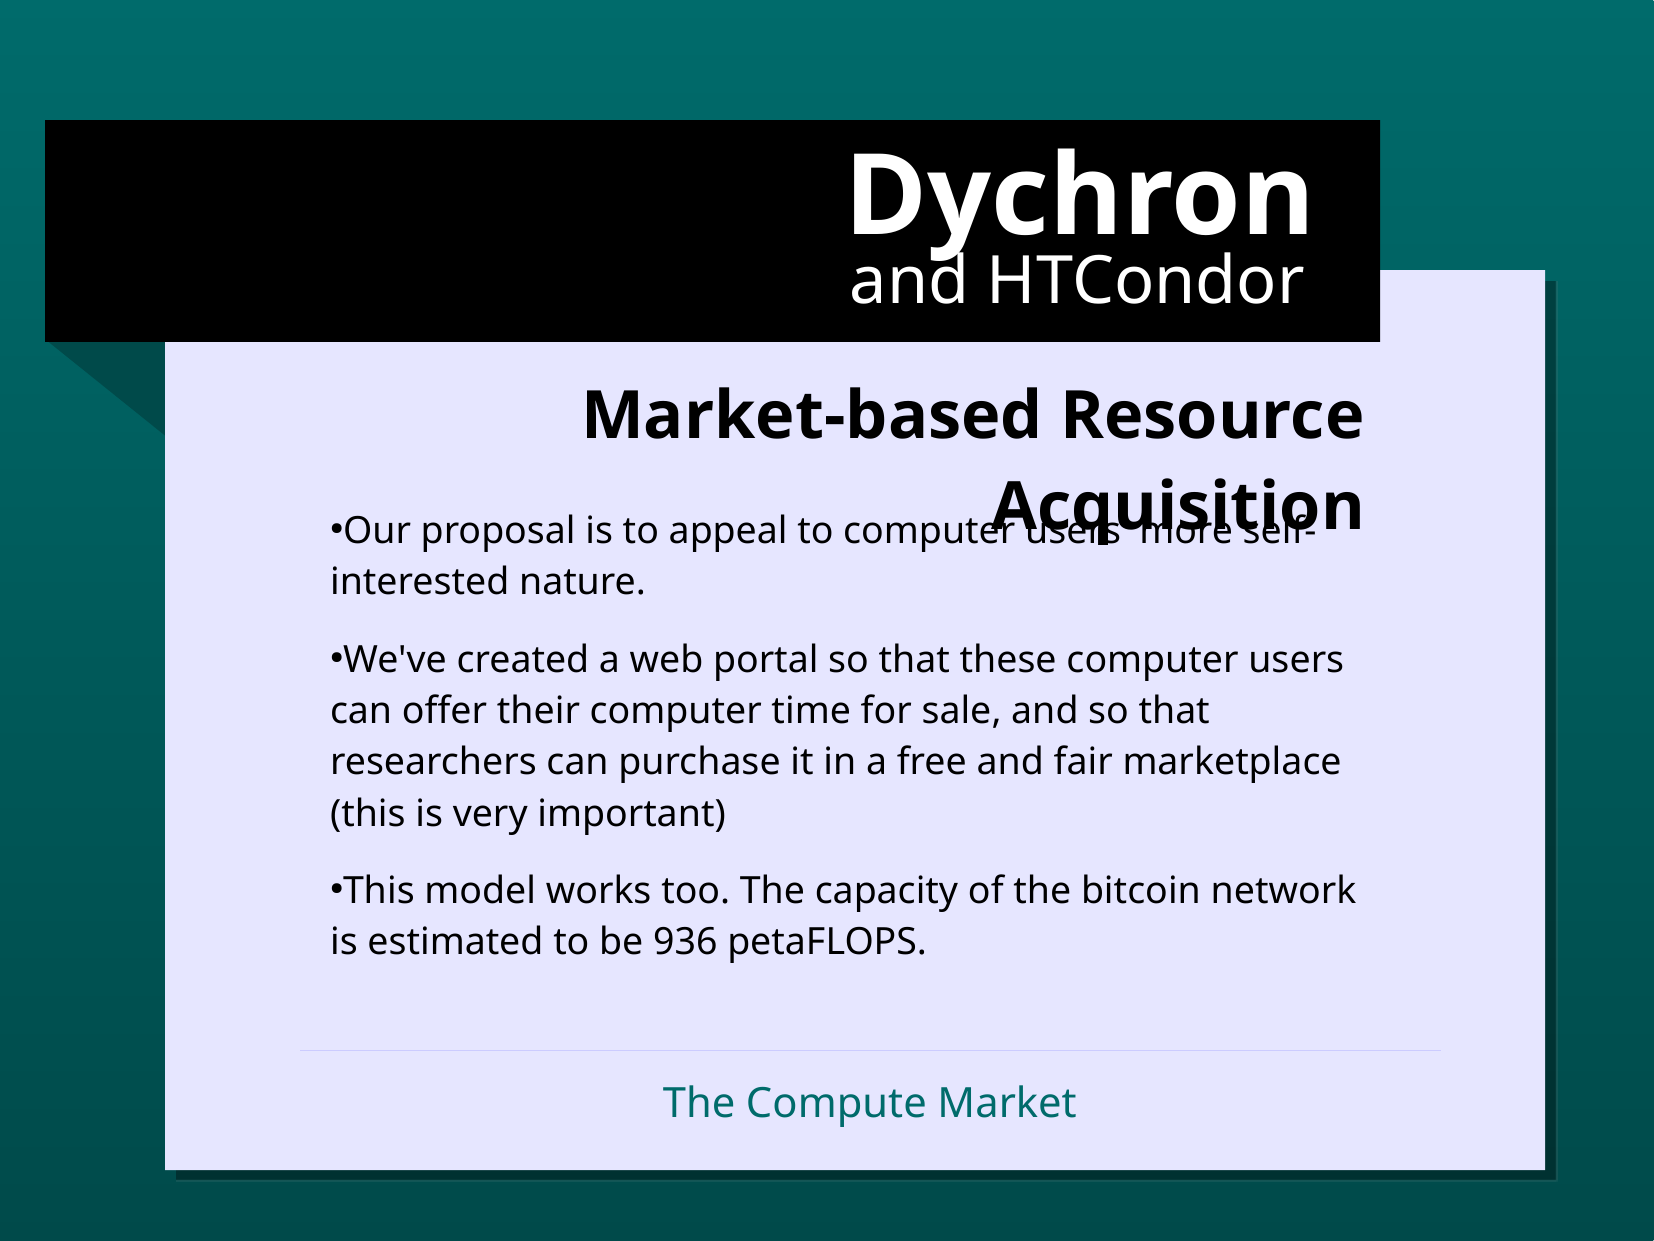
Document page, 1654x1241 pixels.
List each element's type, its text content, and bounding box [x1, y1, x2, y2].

text_box The Compute Market [300, 1065, 1441, 1143]
text_box and HTCondor [285, 225, 1321, 342]
subtitle Our proposal is to appeal to computer users' more self-interested nature. We've created a web portal so that these computer users can offer their computer time for sale, and so that researchers can purchase it in a free and fair marketplace (this is very important) This model works too. The capacity of the bitcoin network is estimated to be 936 petaFLOPS. [330, 477, 1381, 1021]
title Dychron [345, 105, 1316, 225]
text_box [44, 120, 1546, 1171]
text_box Market-based Resource Acquisition [255, 360, 1381, 477]
